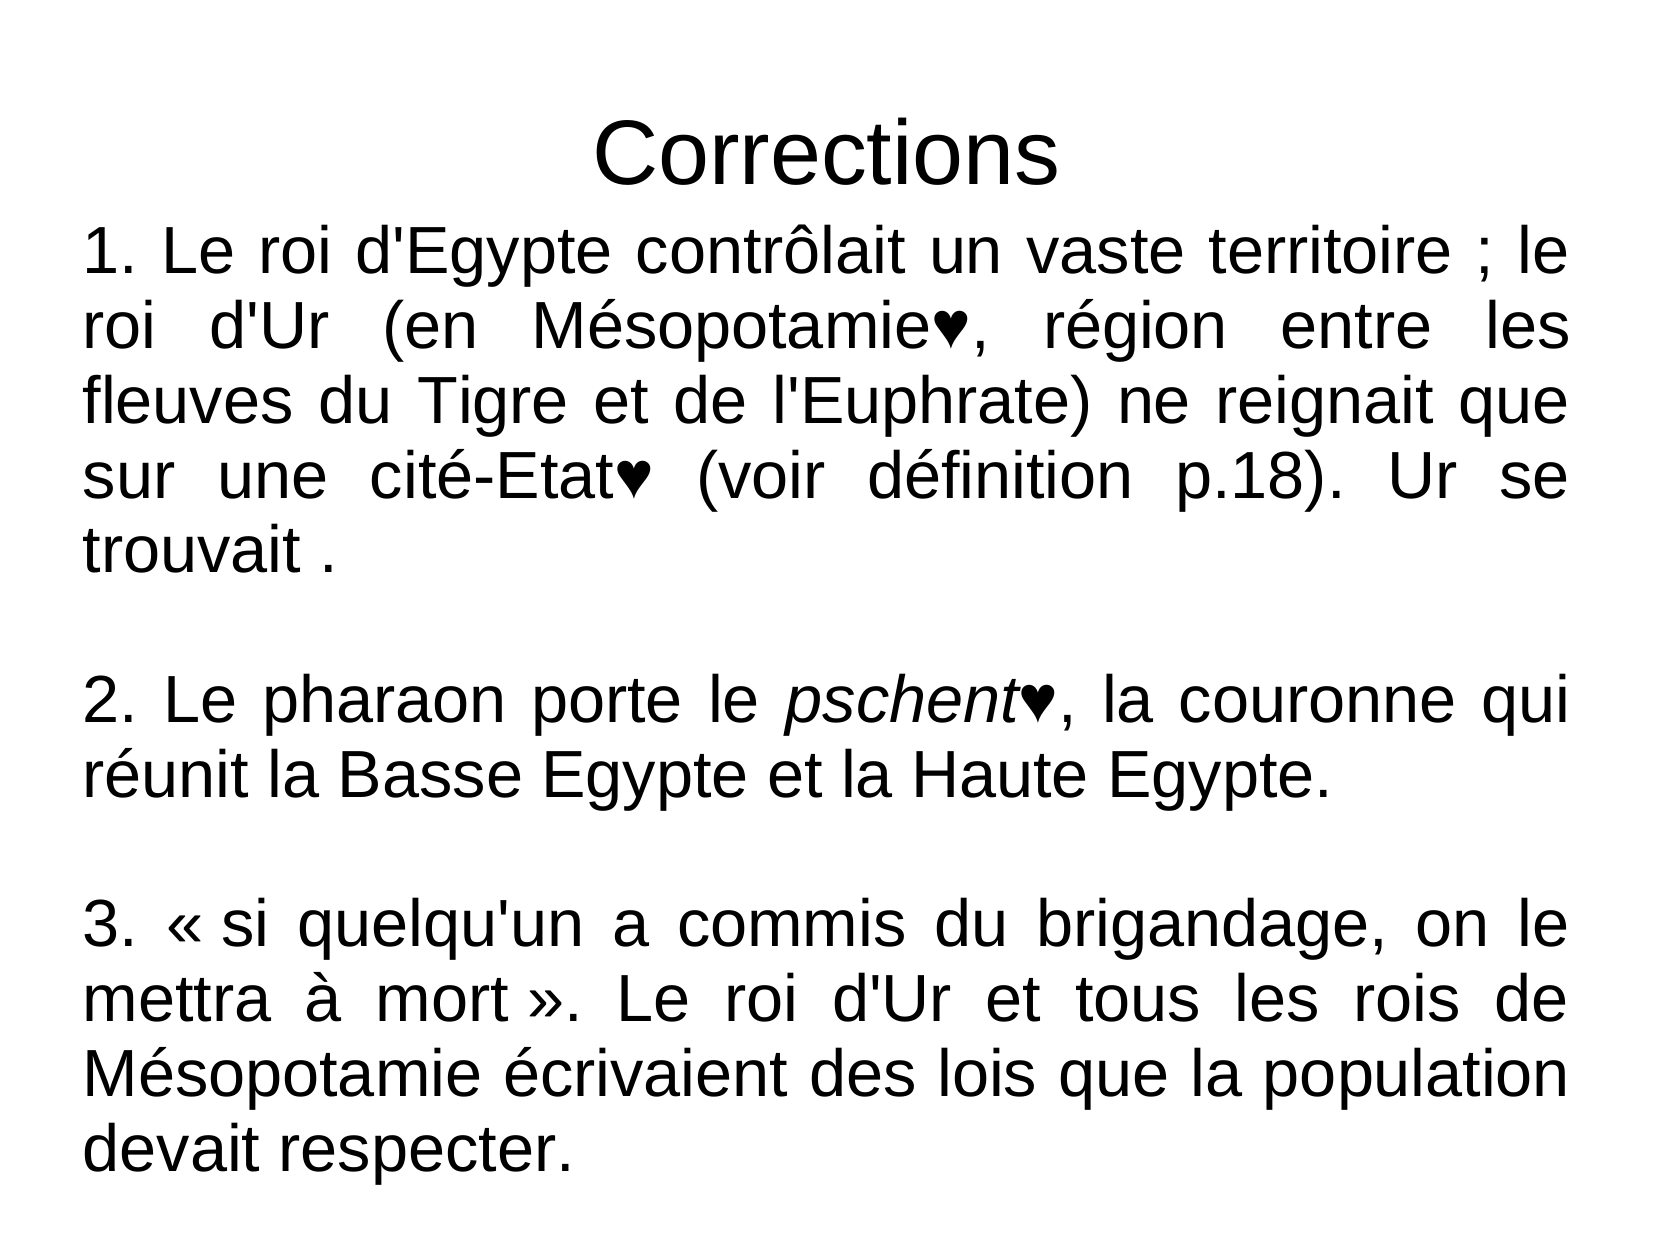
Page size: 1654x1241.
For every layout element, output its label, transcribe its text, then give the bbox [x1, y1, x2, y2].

title Corrections [82, 56, 1571, 213]
subtitle 1. Le roi d'Egypte contrôlait un vaste territoire ; le roi d'Ur (en Mésopotamie♥, région entre les fleuves du Tigre et de l'Euphrate) ne reignait que sur une cité-Etat♥ (voir définition p.18). Ur se trouvait . 2. Le pharaon porte le pschent♥, la couronne qui réunit la Basse Egypte et la Haute Egypte. 3. « si quelqu'un a commis du brigandage, on le mettra à mort ». Le roi d'Ur et tous les rois de Mésopotamie écrivaient des lois que la population devait respecter. [82, 213, 1571, 1186]
